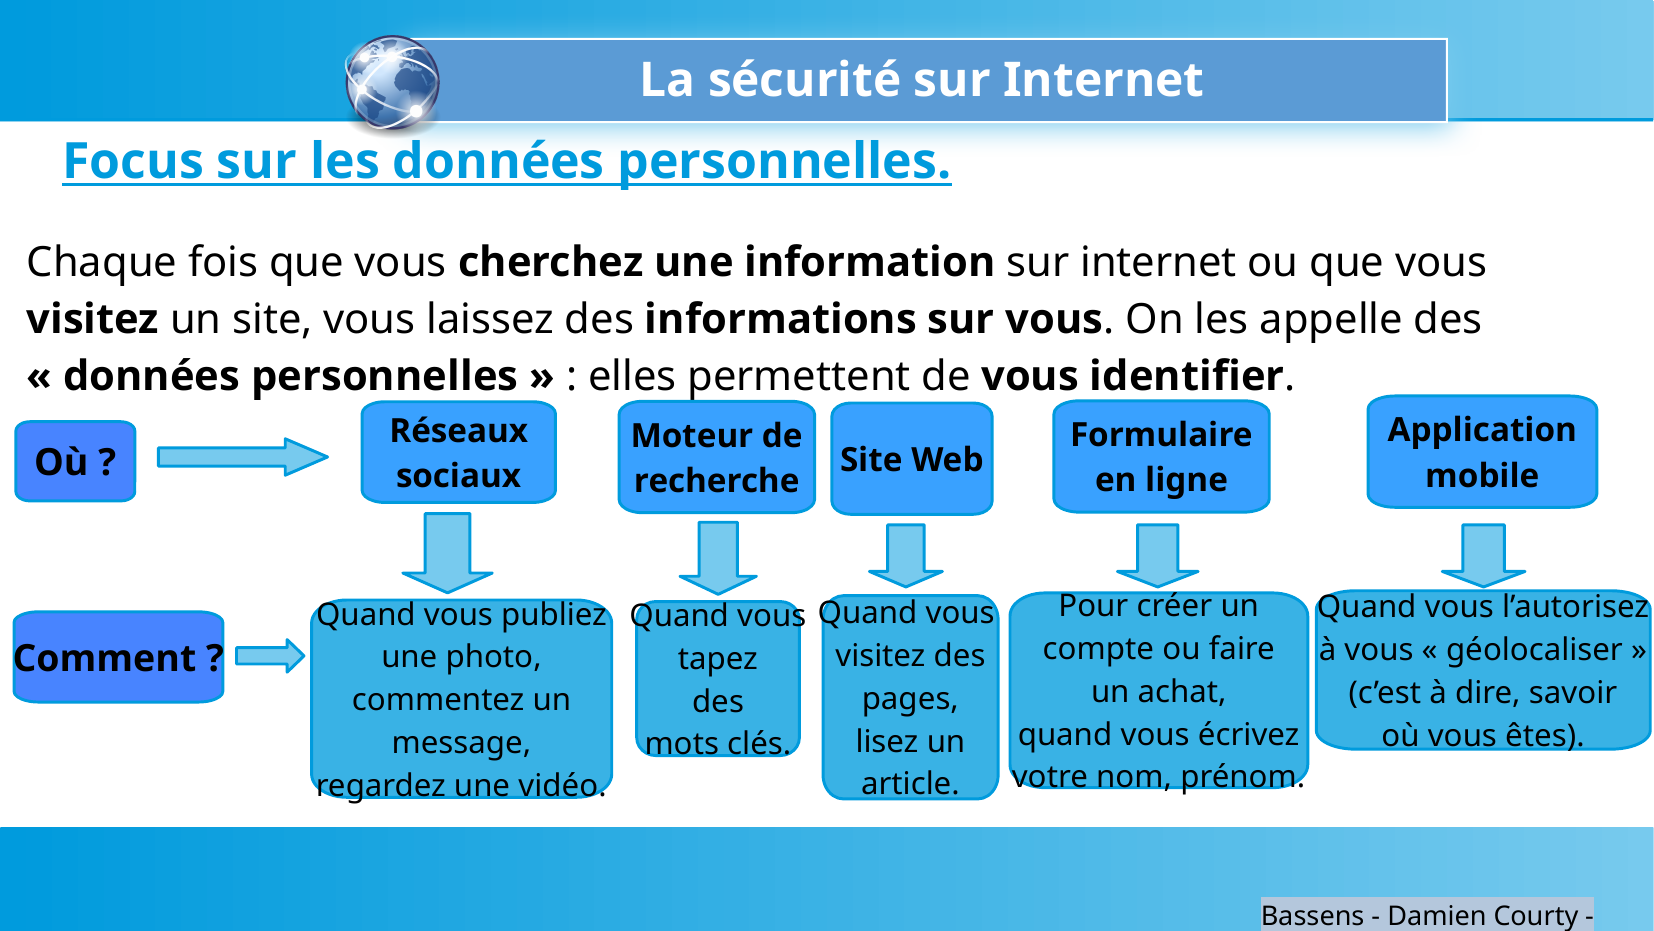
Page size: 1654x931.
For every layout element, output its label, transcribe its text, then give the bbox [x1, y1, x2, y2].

text_box [680, 522, 757, 595]
text_box [402, 513, 493, 593]
text_box Site Web [831, 402, 993, 515]
text_box Focus sur les données personnelles. [47, 118, 1577, 219]
text_box Application mobile [1368, 395, 1597, 508]
text_box Formulaire en ligne [1053, 400, 1270, 513]
text_box [236, 639, 305, 673]
text_box Quand vous visitez des pages, lisez un article. [823, 595, 999, 799]
text_box [869, 524, 943, 587]
text_box Quand vous publiez une photo, commentez un message, regardez une vidéo. [311, 600, 612, 798]
picture [341, 35, 443, 140]
text_box Bassens - Damien Courty - 2024 [1246, 889, 1654, 931]
text_box Moteur de recherche [619, 401, 815, 513]
text_box [158, 438, 328, 476]
text_box Chaque fois que vous cherchez une information sur internet ou que vous visitez un site, vous laissez des informations sur vous. On les appelle des « données personnelles » : elles permettent de vous identifier. [11, 224, 1637, 444]
text_box Pour créer un compte ou faire un achat, quand vous écrivez votre nom, prénom. [1010, 592, 1308, 788]
text_box Comment ? [14, 611, 223, 703]
text_box Où ? [15, 421, 135, 501]
text_box La sécurité sur Internet [443, 38, 1447, 118]
text_box [1442, 524, 1526, 587]
text_box Quand vous l’autorisez à vous « géolocaliser » (c’est à dire, savoir où vous êtes). [1316, 590, 1651, 750]
text_box [1117, 524, 1199, 587]
text_box Quand vous tapez des mots clés. [636, 601, 800, 756]
text_box Réseaux sociaux [362, 401, 556, 503]
